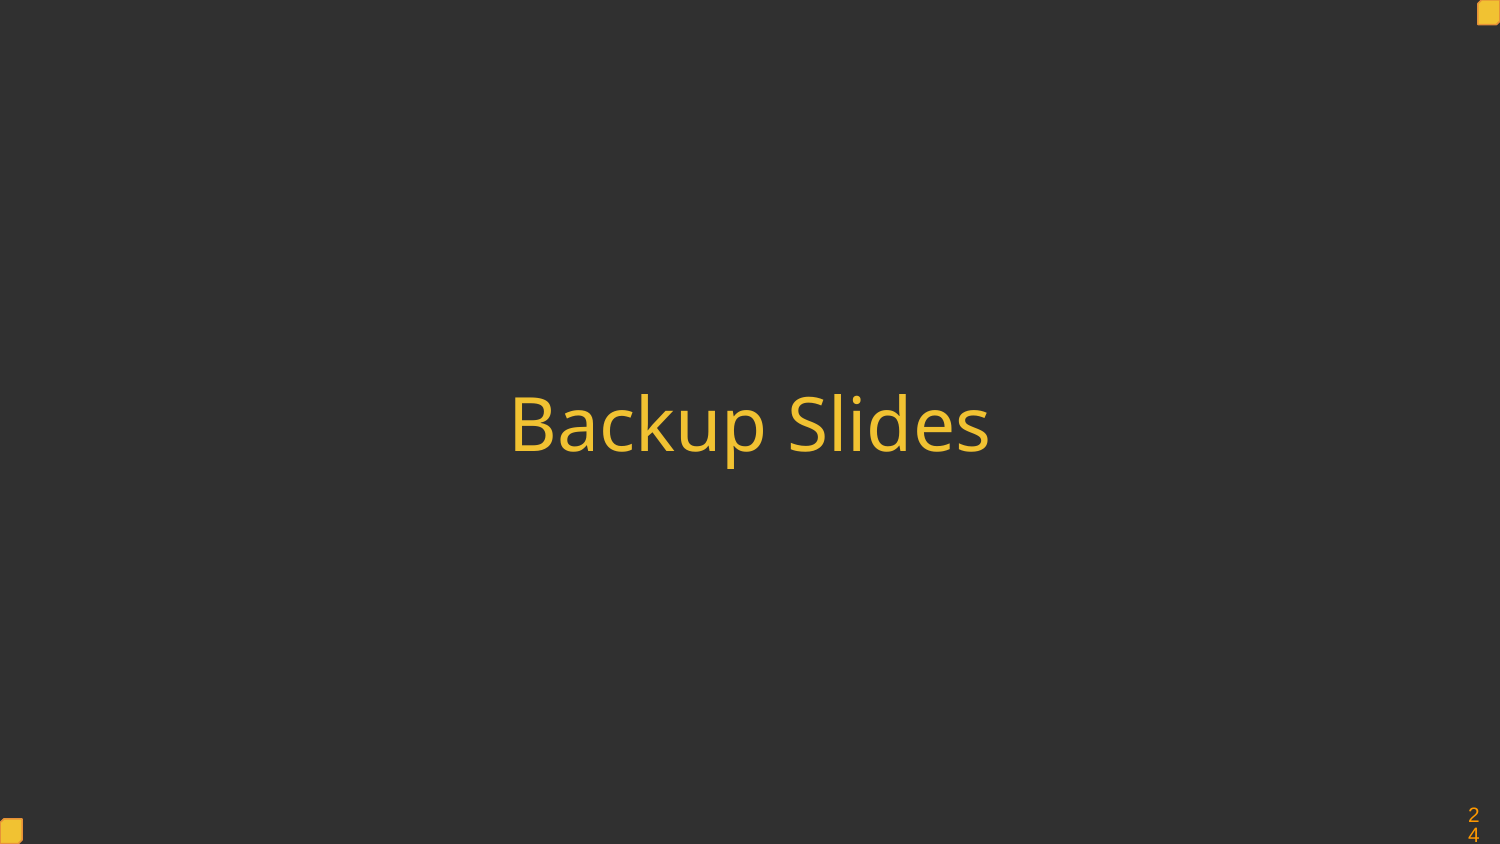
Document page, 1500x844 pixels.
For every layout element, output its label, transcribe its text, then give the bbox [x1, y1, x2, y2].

title Backup Slides [51, 352, 1449, 491]
slide_number <number> [1453, 784, 1500, 844]
